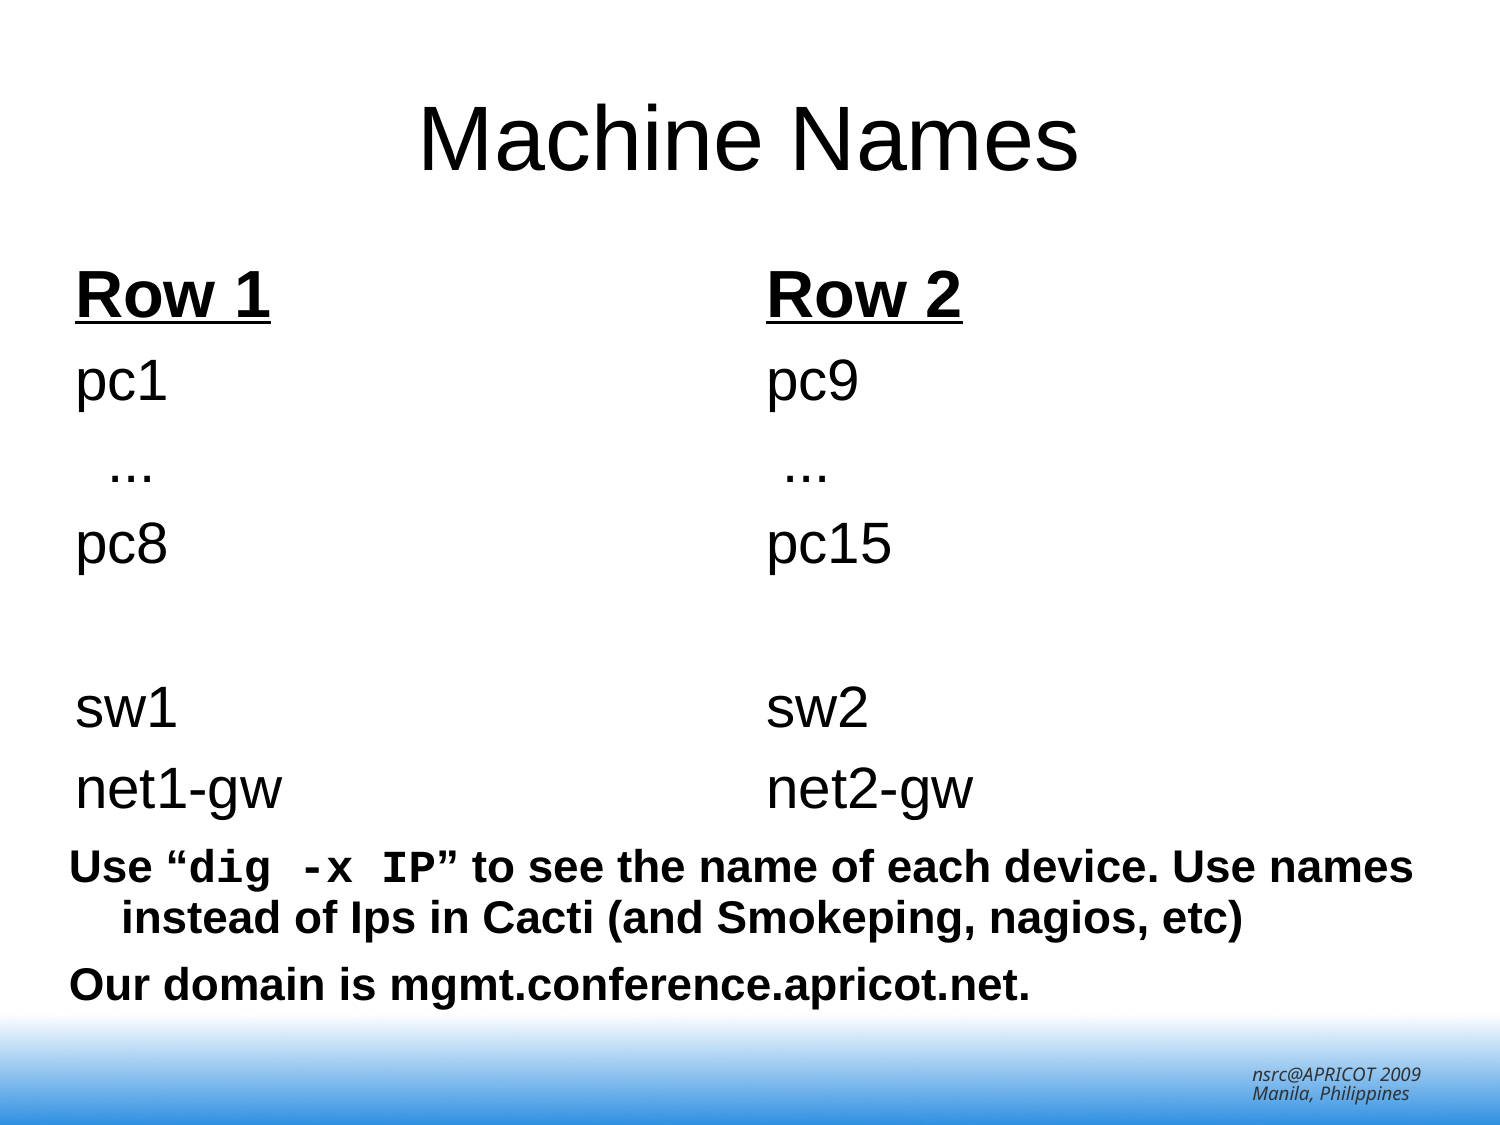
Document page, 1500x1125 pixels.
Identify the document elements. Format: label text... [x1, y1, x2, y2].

list Row 2 pc9 ... pc15 sw2 net2-gw [766, 256, 1425, 835]
title Machine Names [74, 45, 1425, 232]
text_box Use “dig -x IP” to see the name of each device. Use names instead of Ips in Cacti (and Smokeping, nagios, etc) Our domain is mgmt.conference.apricot.net. [51, 835, 1463, 1019]
list Row 1 pc1 ... pc8 sw1 net1-gw [74, 256, 734, 835]
picture [0, 1012, 1500, 1125]
